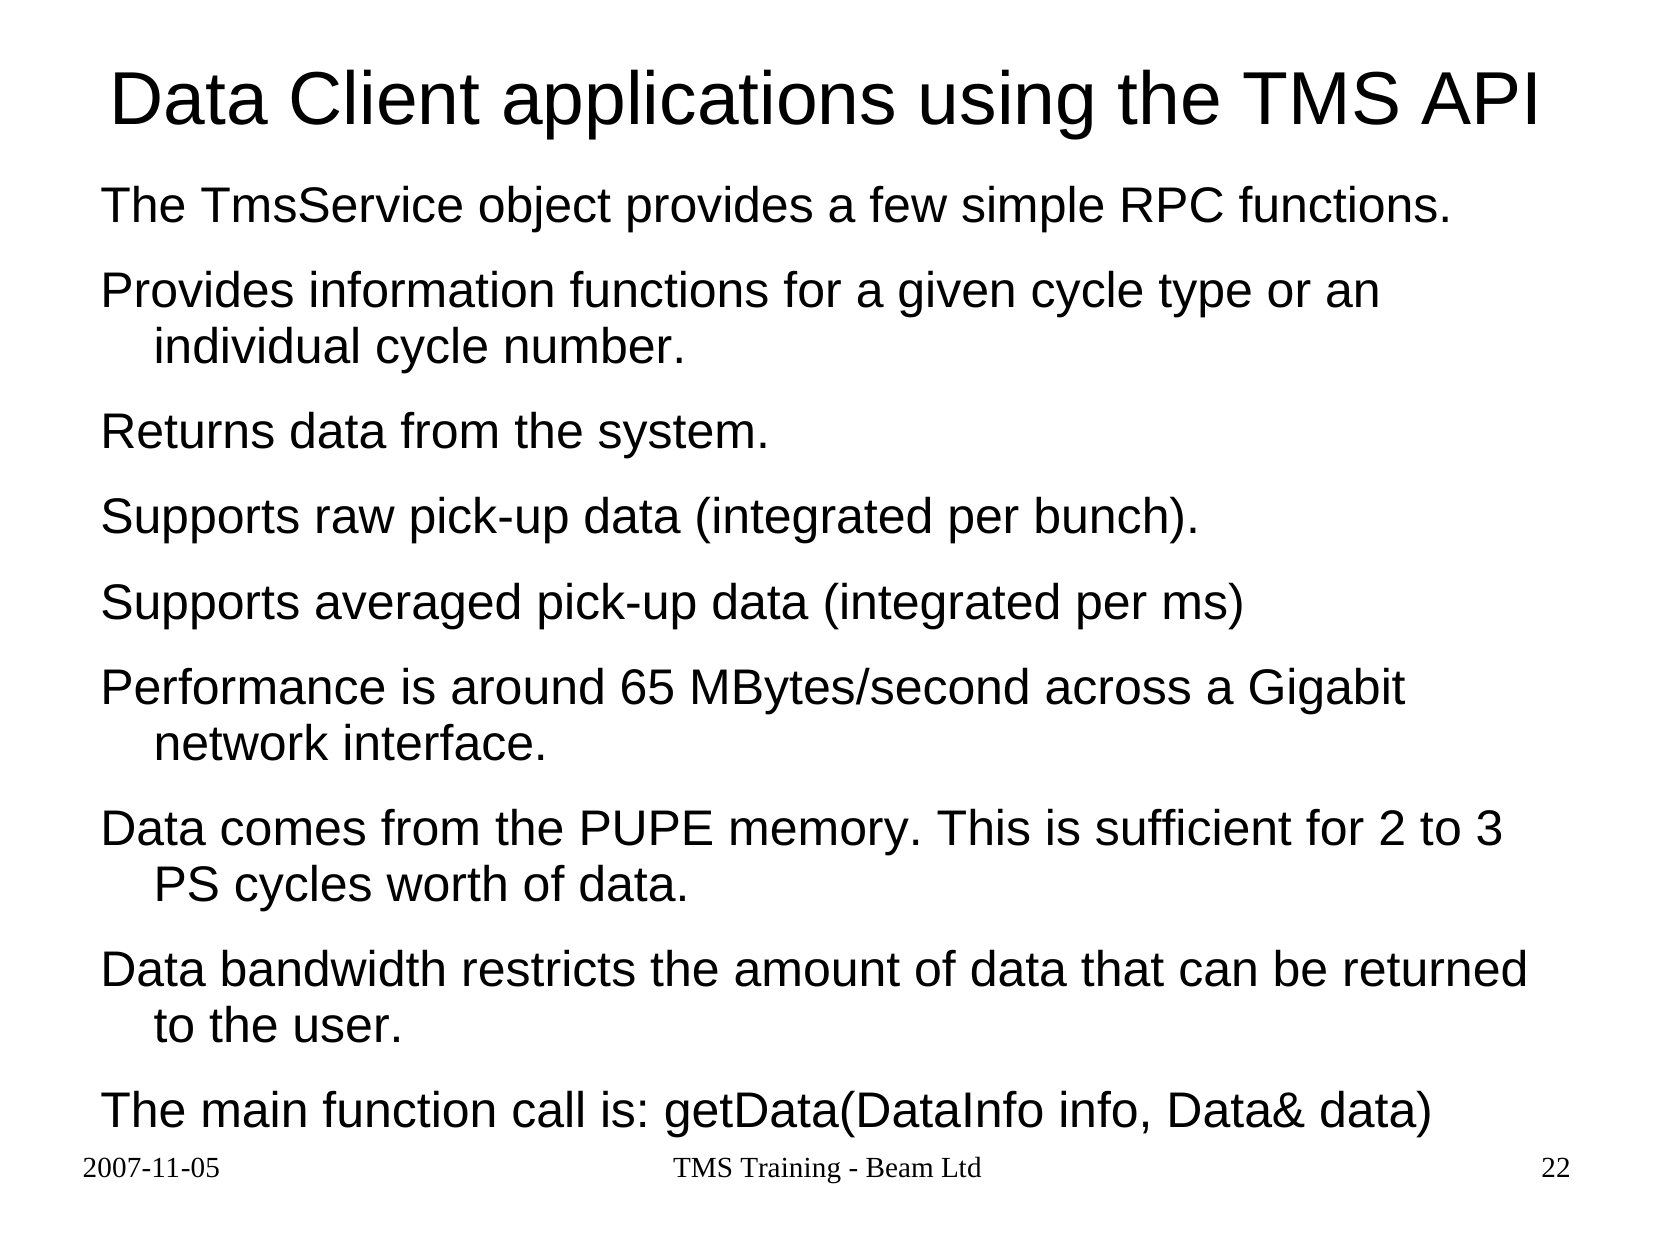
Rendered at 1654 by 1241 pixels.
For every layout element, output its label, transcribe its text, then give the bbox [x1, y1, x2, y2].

list The TmsService object provides a few simple RPC functions. Provides information functions for a given cycle type or an individual cycle number. Returns data from the system. Supports raw pick-up data (integrated per bunch). Supports averaged pick-up data (integrated per ms) Performance is around 65 MBytes/second across a Gigabit network interface. Data comes from the PUPE memory. This is sufficient for 2 to 3 PS cycles worth of data. Data bandwidth restricts the amount of data that can be returned to the user. The main function call is: getData(DataInfo info, Data& data) [82, 177, 1571, 1139]
title Data Client applications using the TMS API [82, 49, 1571, 148]
